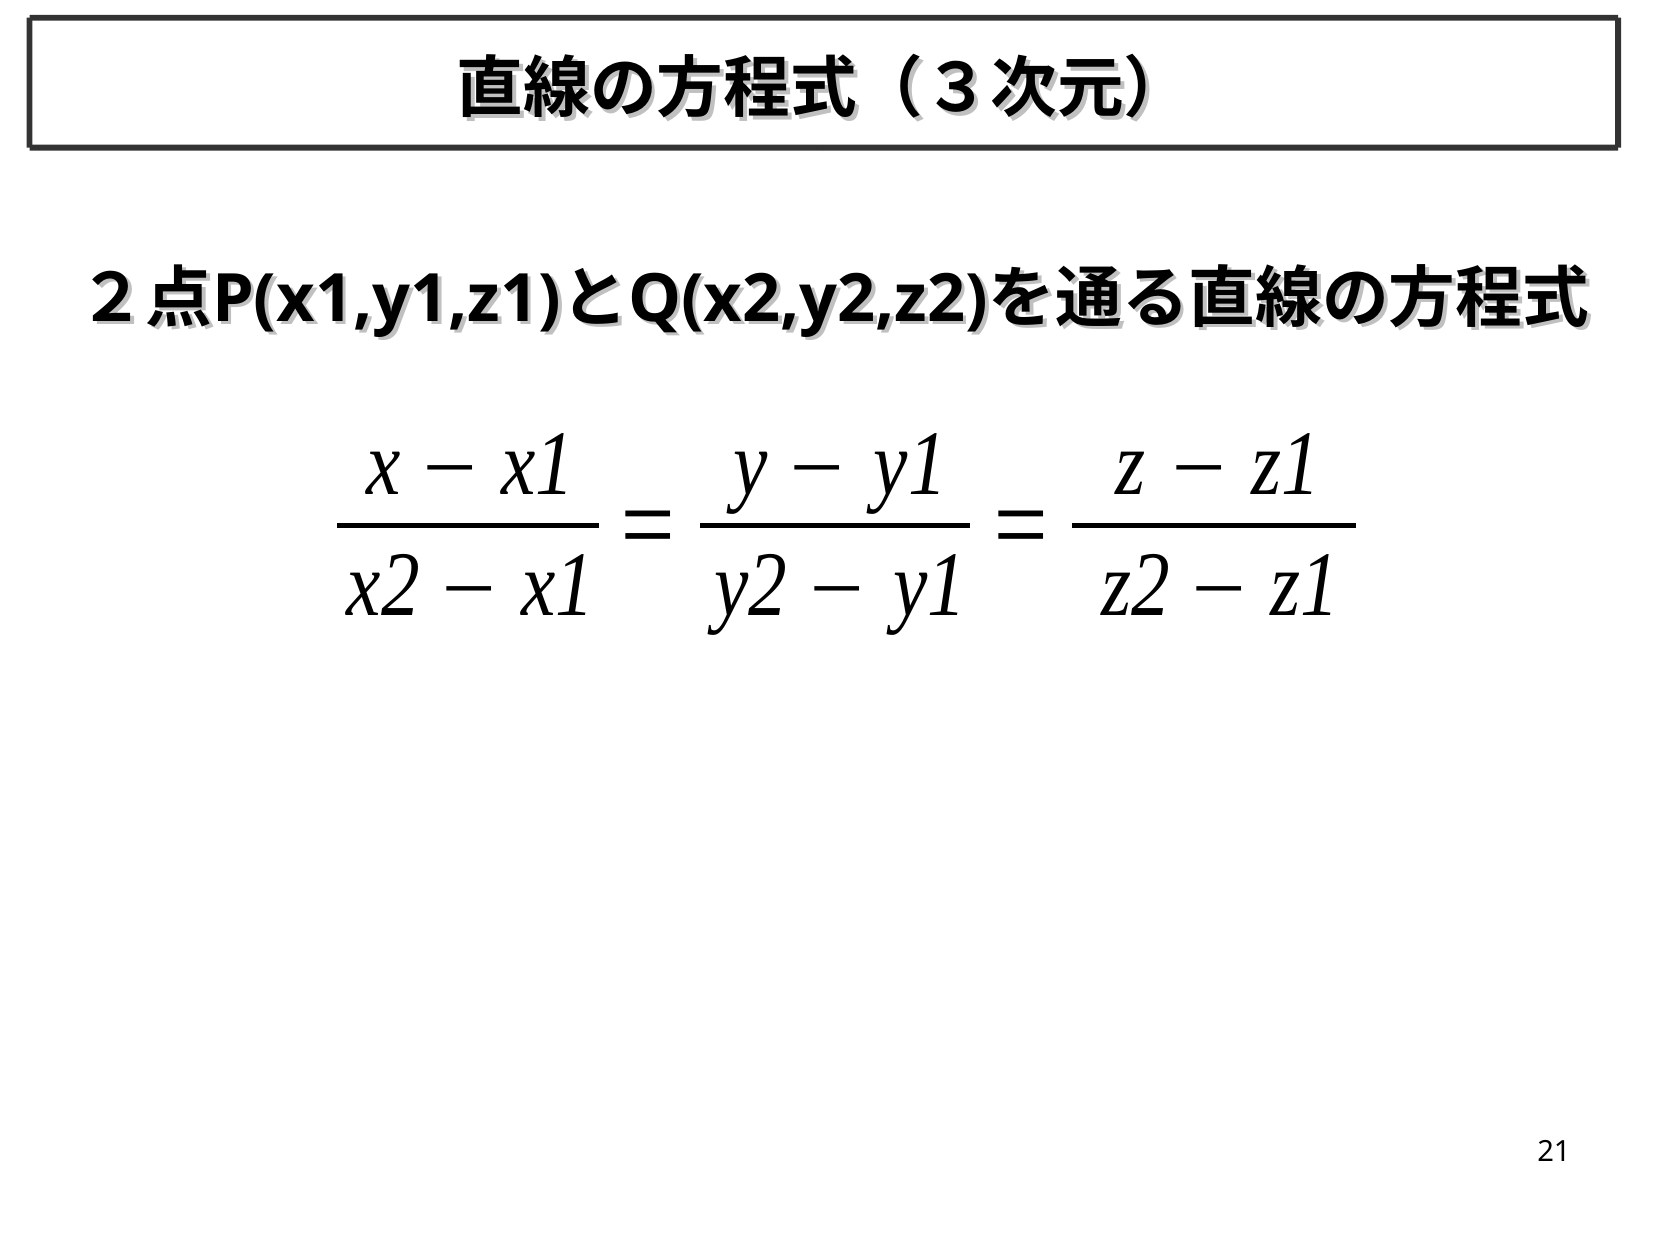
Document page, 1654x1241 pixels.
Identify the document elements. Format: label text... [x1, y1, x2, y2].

chart [312, 413, 1380, 638]
text_box 直線の方程式（３次元） [29, 17, 1619, 148]
text_box ２点P(x1,y1,z1)とQ(x2,y2,z2)を通る直線の方程式 [63, 236, 1609, 325]
